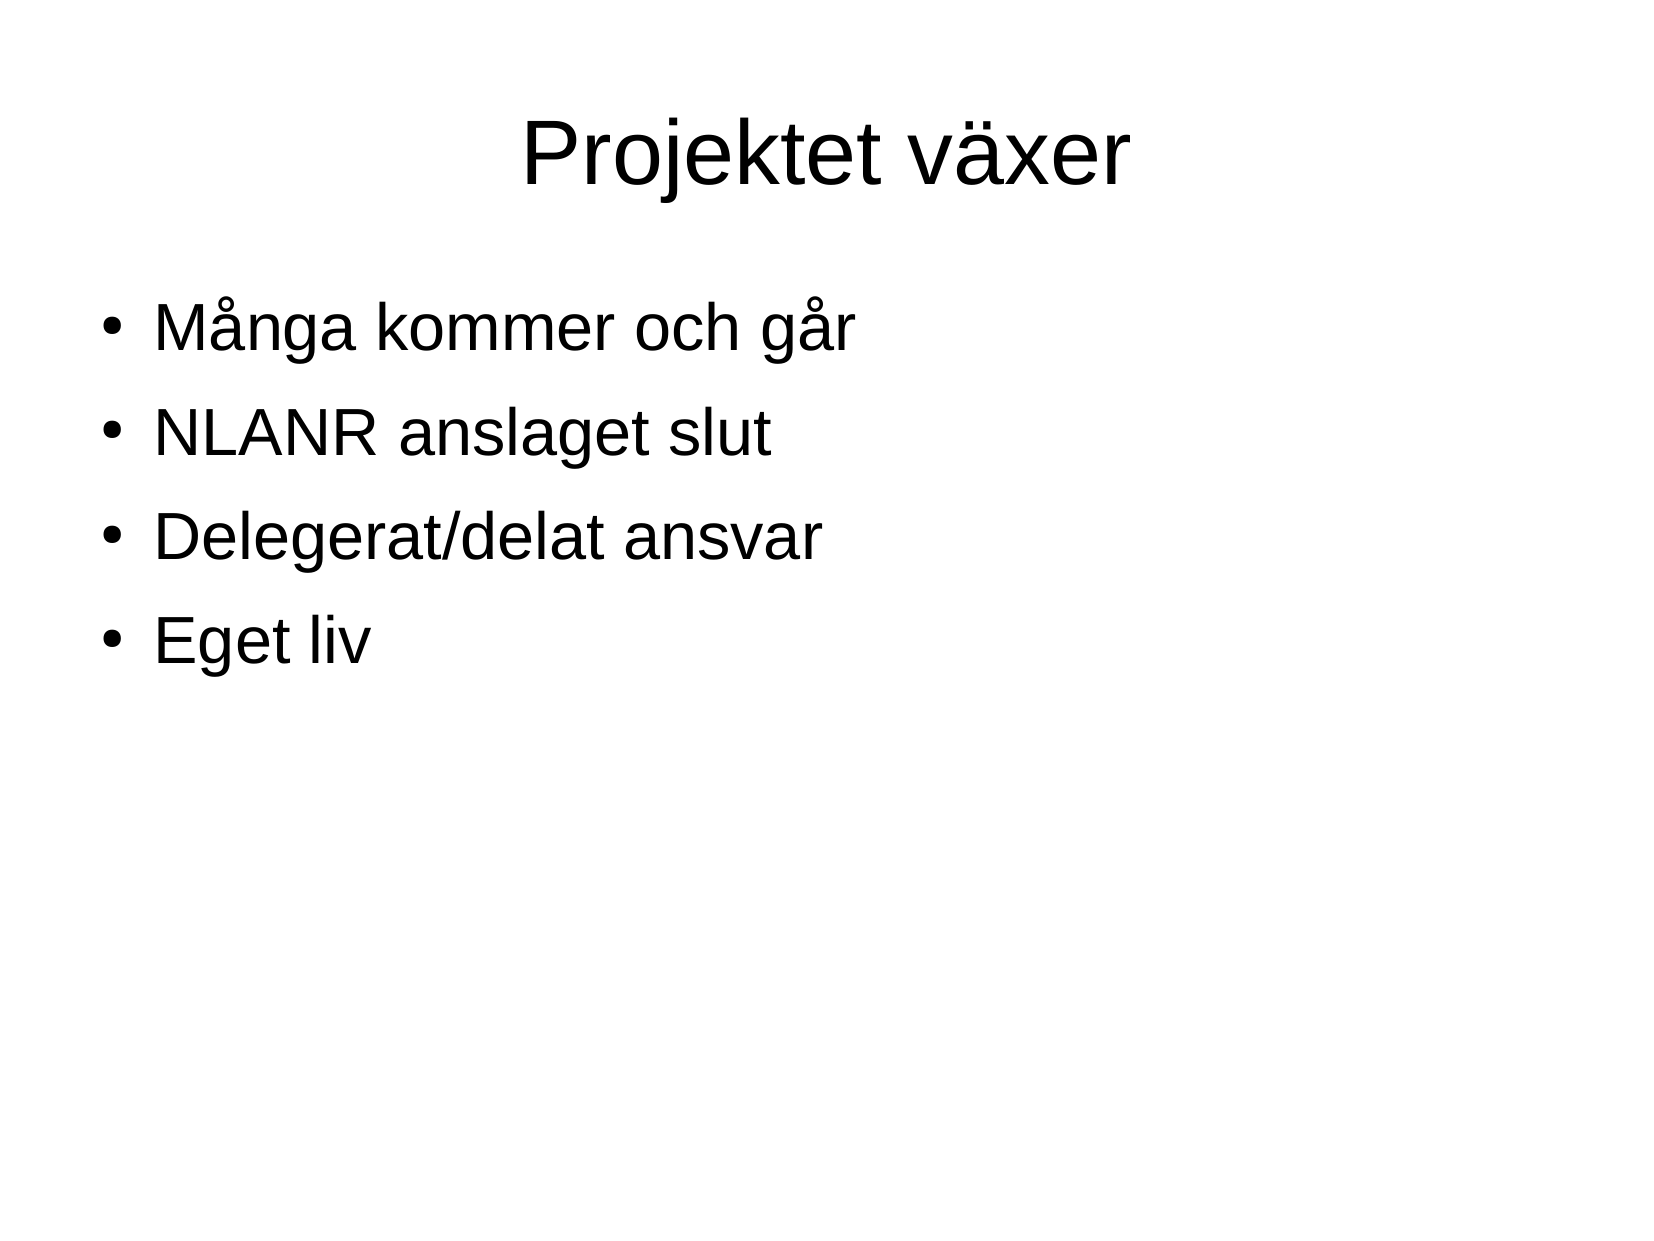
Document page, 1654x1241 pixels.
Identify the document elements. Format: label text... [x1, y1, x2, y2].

list Många kommer och går NLANR anslaget slut Delegerat/delat ansvar Eget liv [82, 290, 1571, 1094]
title Projektet växer [82, 56, 1571, 250]
